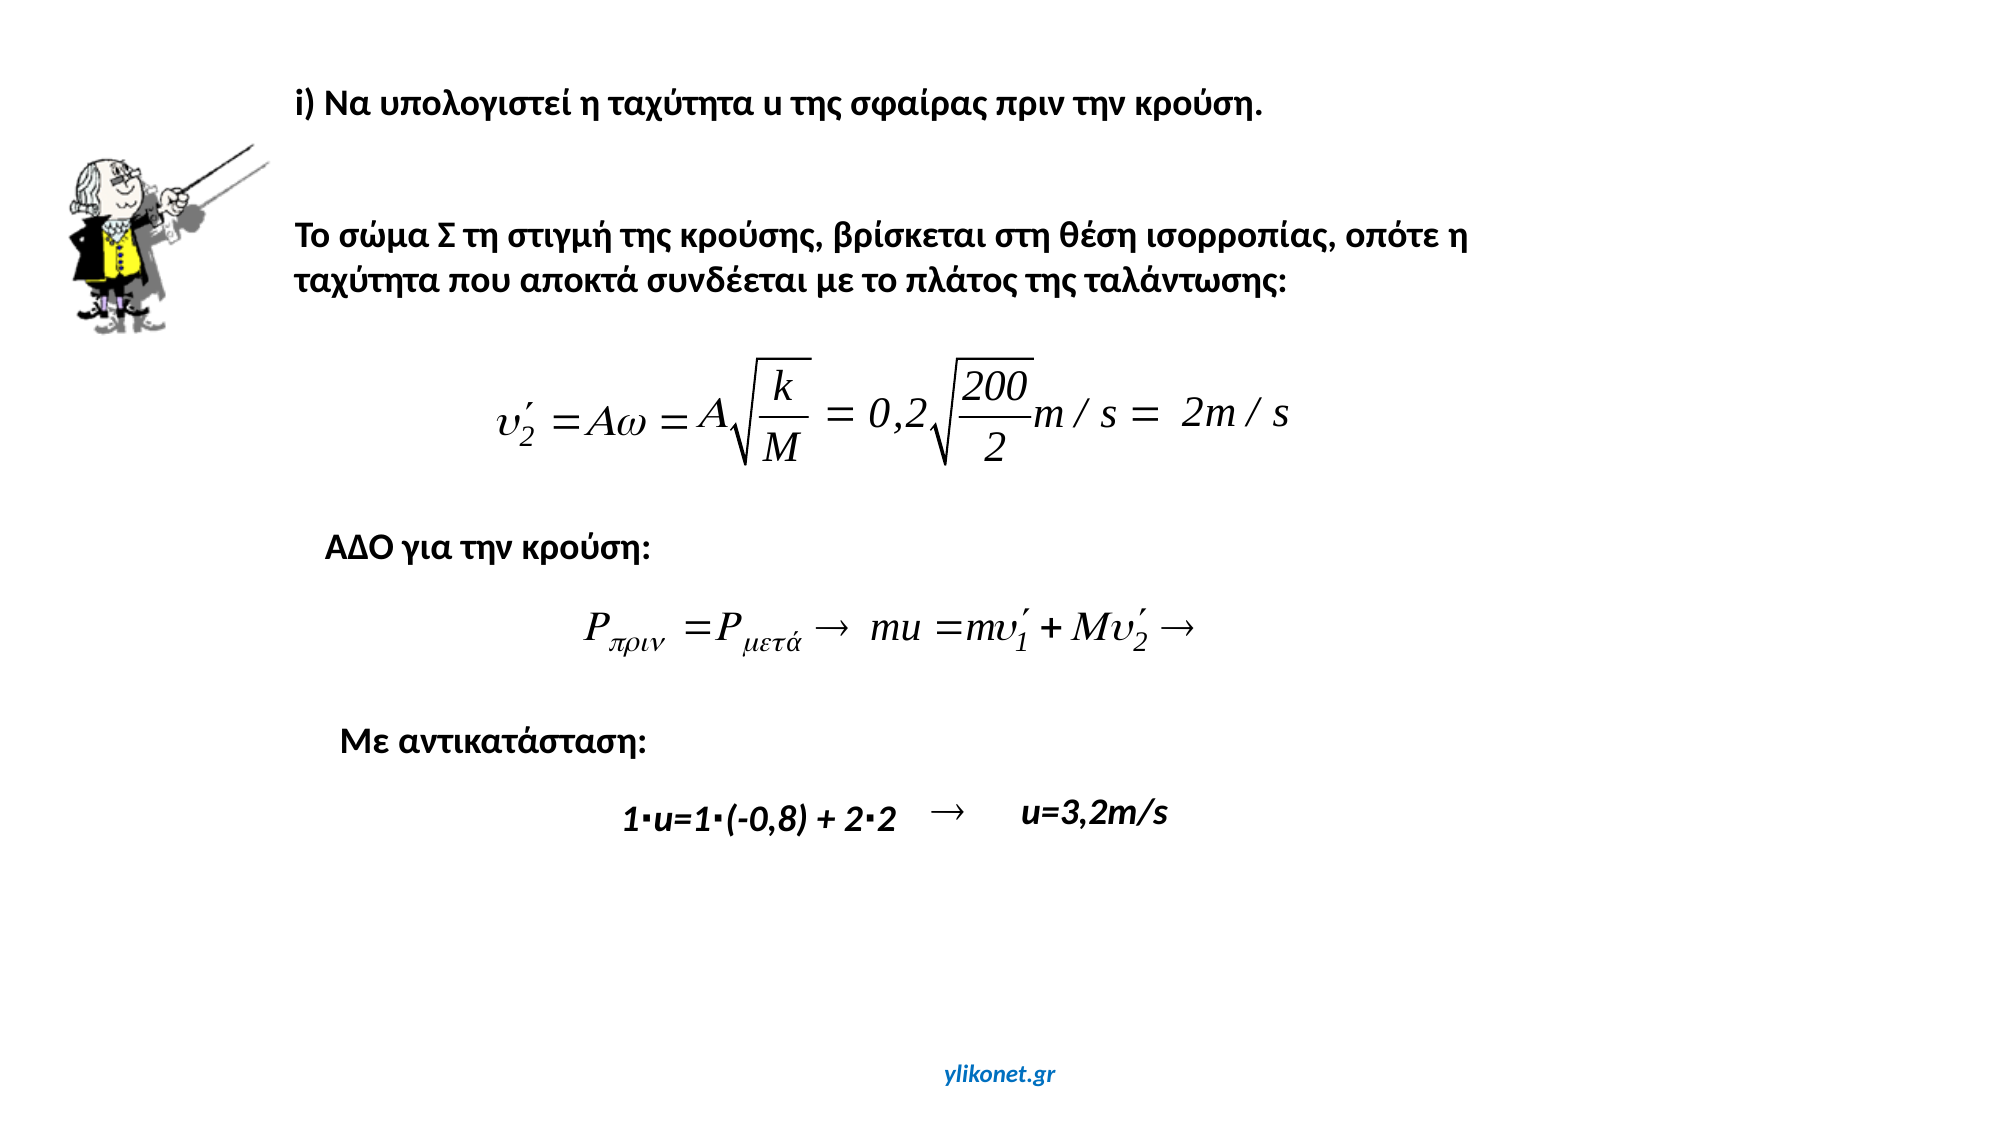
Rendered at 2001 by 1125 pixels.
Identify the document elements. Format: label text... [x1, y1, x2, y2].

text_box u=3,2m/s [979, 780, 1211, 840]
chart [491, 348, 857, 476]
chart [863, 348, 1159, 476]
text_box ylikonet.gr [683, 1042, 1317, 1103]
chart [1175, 386, 1300, 438]
chart [925, 796, 979, 835]
picture [56, 139, 258, 332]
text_box ΑΔΟ για την κρούση: [310, 514, 704, 575]
text_box 1∙u=1∙(-0,8) + 2∙2 [558, 786, 968, 846]
text_box Με αντικατάσταση: [322, 708, 666, 768]
text_box Το σώμα Σ τη στιγμή της κρούσης, βρίσκεται στη θέση ισορροπίας, οπότε η ταχύτητα που αποκτά συνδέεται με το πλάτος της ταλάντωσης: [279, 202, 1537, 309]
text_box i) Να υπολογιστεί η ταχύτητα u της σφαίρας πριν την κρούση. [279, 70, 1721, 132]
chart [576, 595, 1211, 666]
